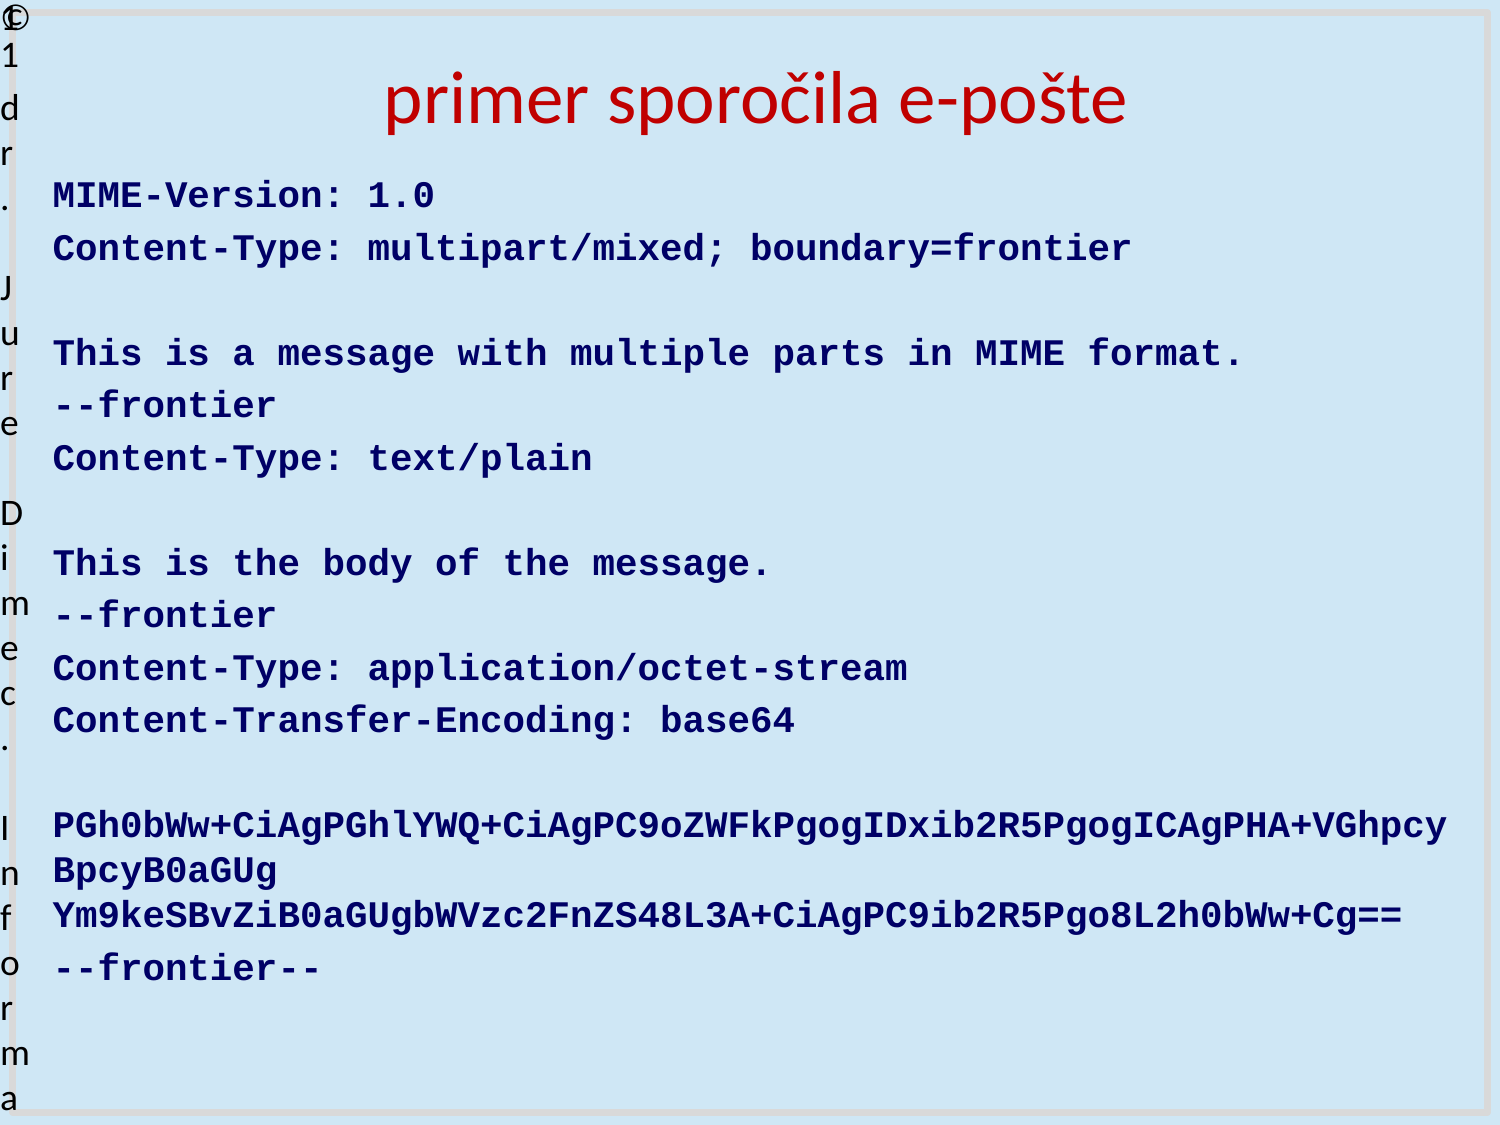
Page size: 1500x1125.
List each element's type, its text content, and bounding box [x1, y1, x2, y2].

list MIME-Version: 1.0 Content-Type: multipart/mixed; boundary=frontier This is a message with multiple parts in MIME format. --frontier Content-Type: text/plain This is the body of the message. --frontier Content-Type: application/octet-stream Content-Transfer-Encoding: base64 PGh0bWw+CiAgPGhlYWQ+CiAgPC9oZWFkPgogIDxib2R5PgogICAgPHA+VGhpcyBpcyB0aGUg Ym9keSBvZiB0aGUgbWVzc2FnZS48L3A+CiAgPC9ib2R5Pgo8L2h0bWw+Cg== --frontier-- [37, 162, 1475, 1050]
title primer sporočila e-pošte [37, 37, 1475, 150]
